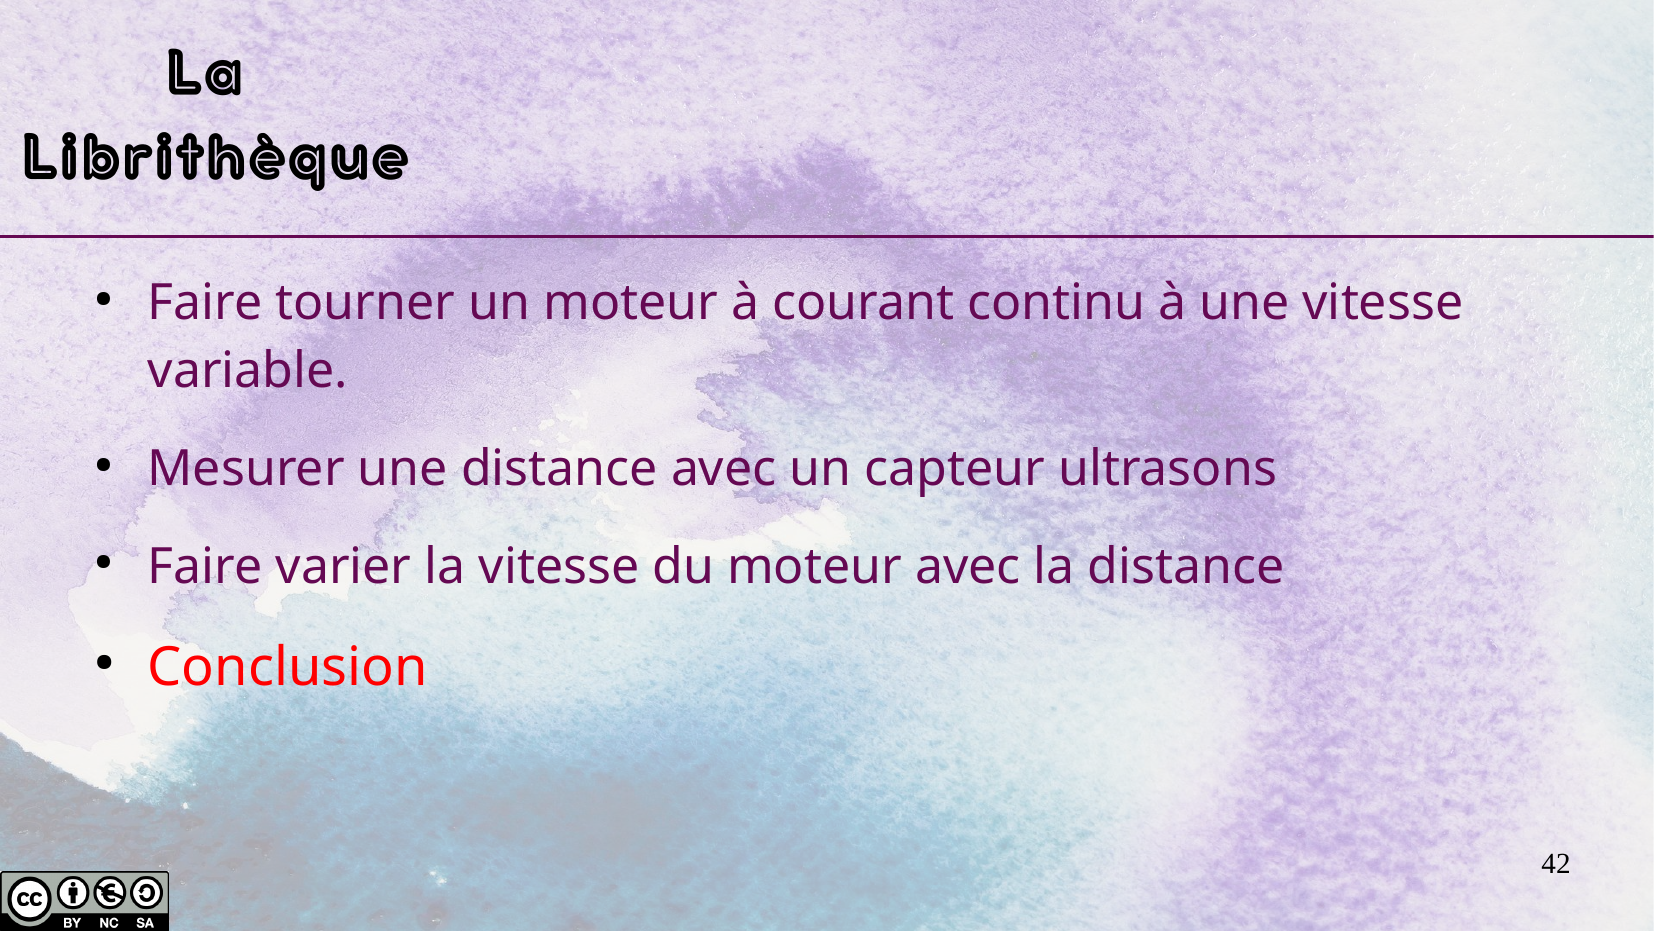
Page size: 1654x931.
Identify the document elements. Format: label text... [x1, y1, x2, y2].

picture [4, 46, 431, 193]
list Faire tourner un moteur à courant continu à une vitesse variable. Mesurer une distance avec un capteur ultrasons Faire varier la vitesse du moteur avec la distance Conclusion [76, 265, 1565, 827]
picture [0, 871, 169, 931]
